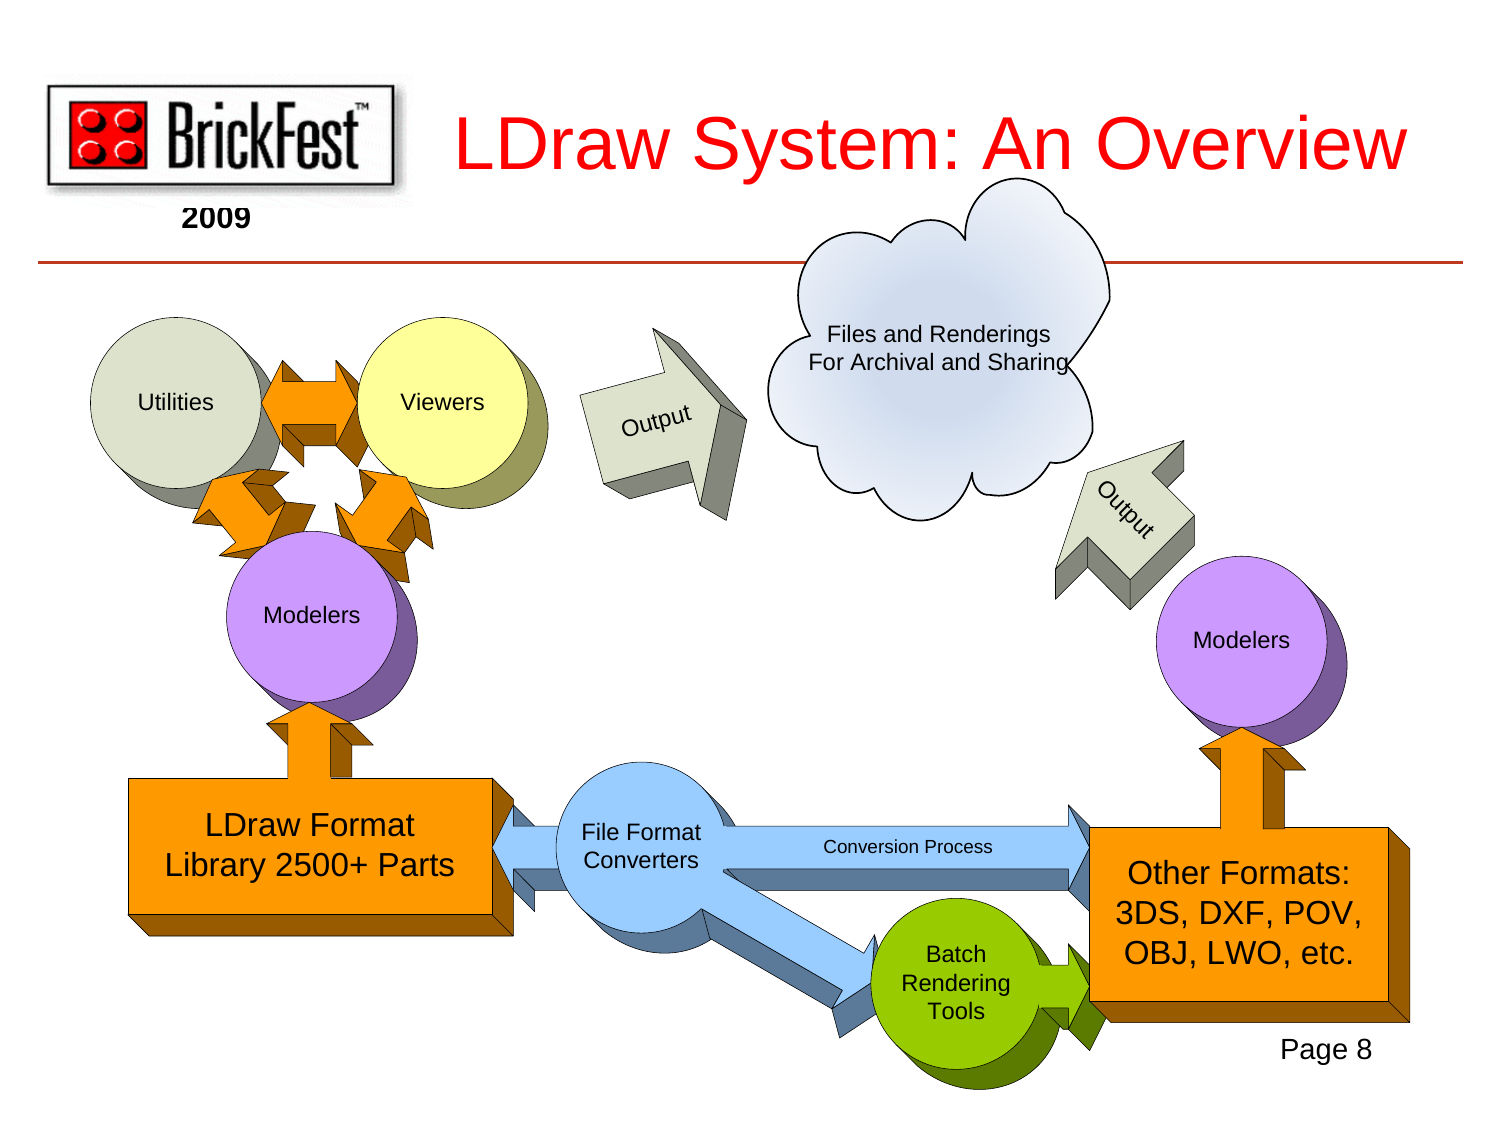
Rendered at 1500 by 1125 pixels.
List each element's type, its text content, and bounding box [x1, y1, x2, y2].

chart [87, 174, 1413, 1093]
title LDraw System: An Overview [412, 49, 1450, 238]
picture [35, 74, 412, 208]
